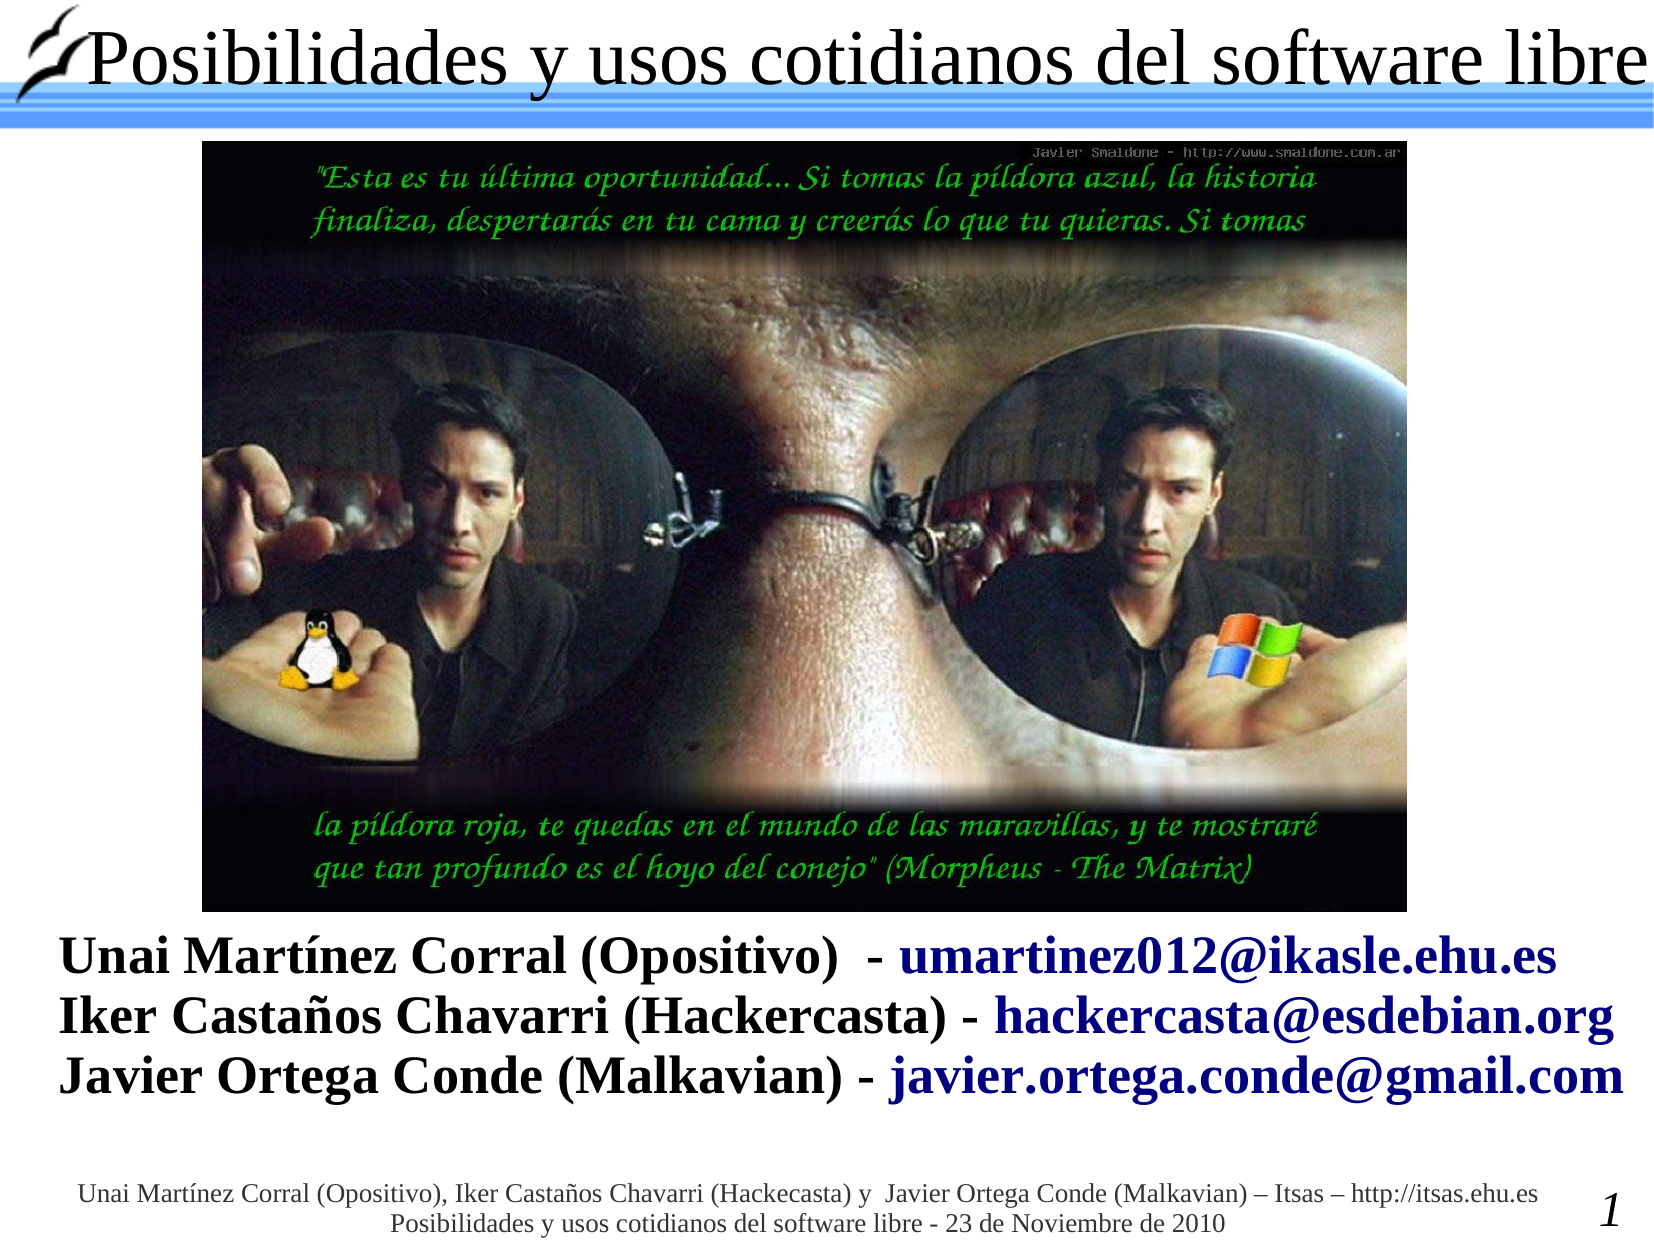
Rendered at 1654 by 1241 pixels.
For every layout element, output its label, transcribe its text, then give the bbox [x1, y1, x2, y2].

text_box Unai Martínez Corral (Opositivo) - umartinez012@ikasle.ehu.es Iker Castaños Chavarri (Hackercasta) - hackercasta@esdebian.org Javier Ortega Conde (Malkavian) - javier.ortega.conde@gmail.com [58, 924, 1634, 1105]
text_box Posibilidades y usos cotidianos del software libre [54, 13, 1654, 158]
picture [0, 0, 1654, 133]
picture [202, 141, 1407, 912]
